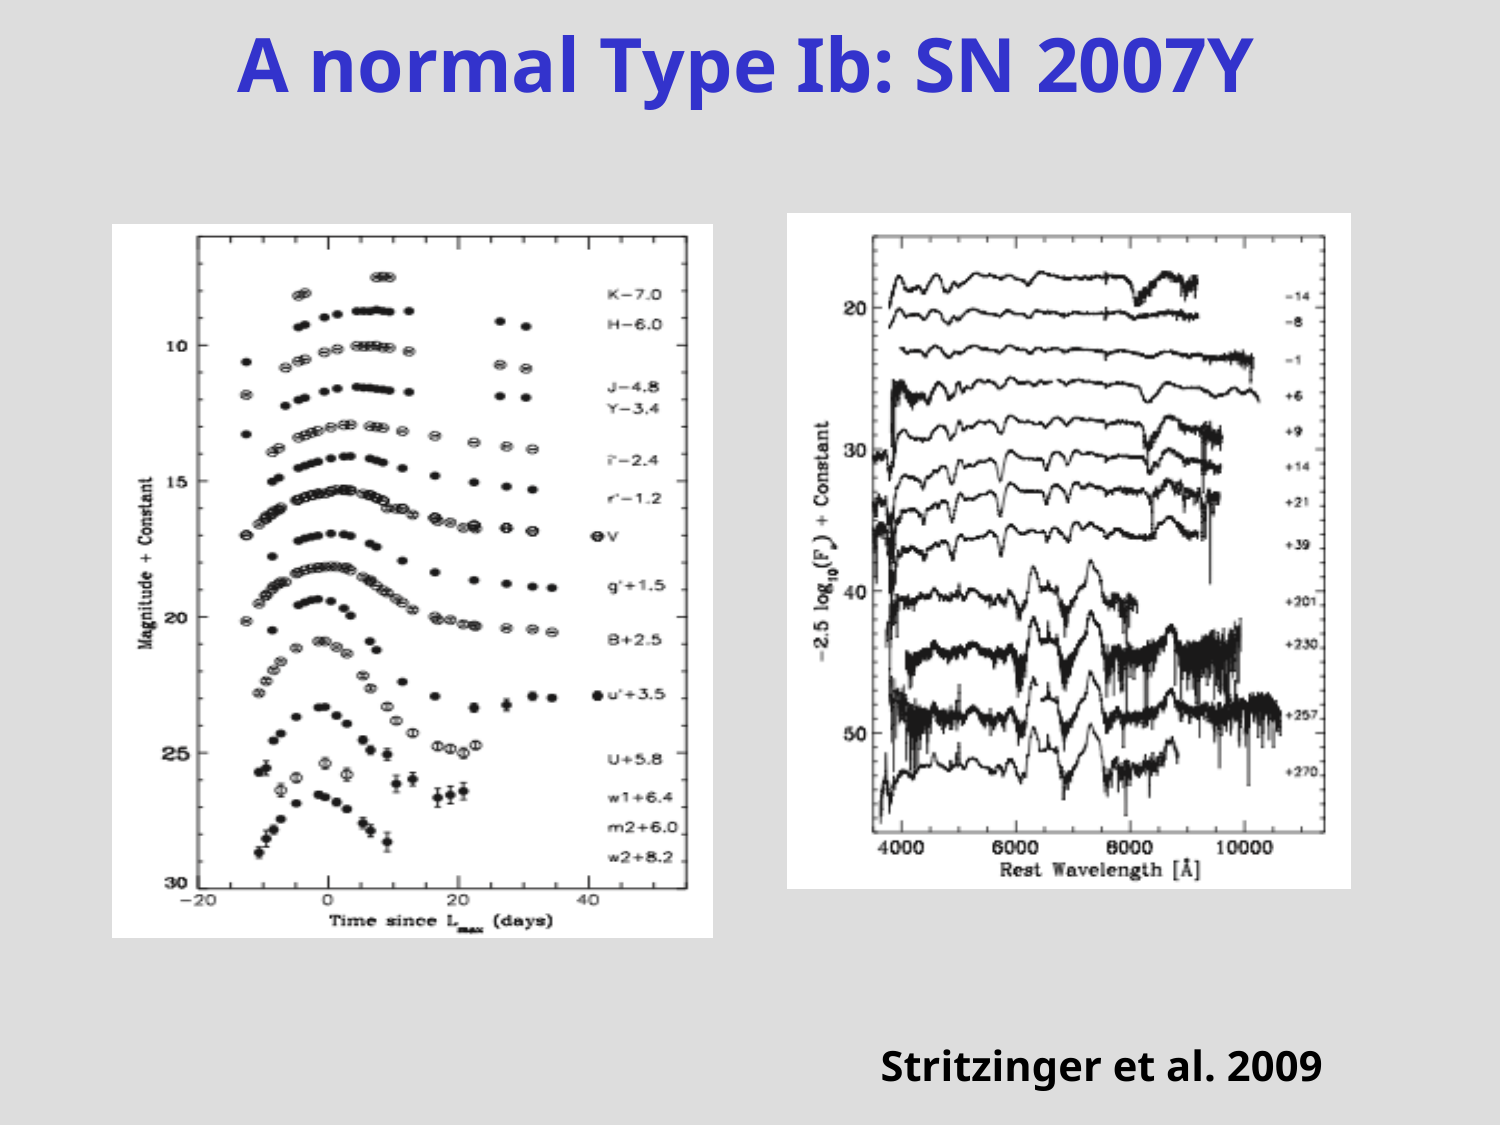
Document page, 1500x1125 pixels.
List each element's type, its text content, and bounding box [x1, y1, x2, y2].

text_box A normal Type Ib: SN 2007Y [105, 0, 1388, 225]
picture [787, 213, 1351, 889]
text_box Stritzinger et al. 2009 [865, 1004, 1500, 1125]
picture [112, 224, 713, 938]
